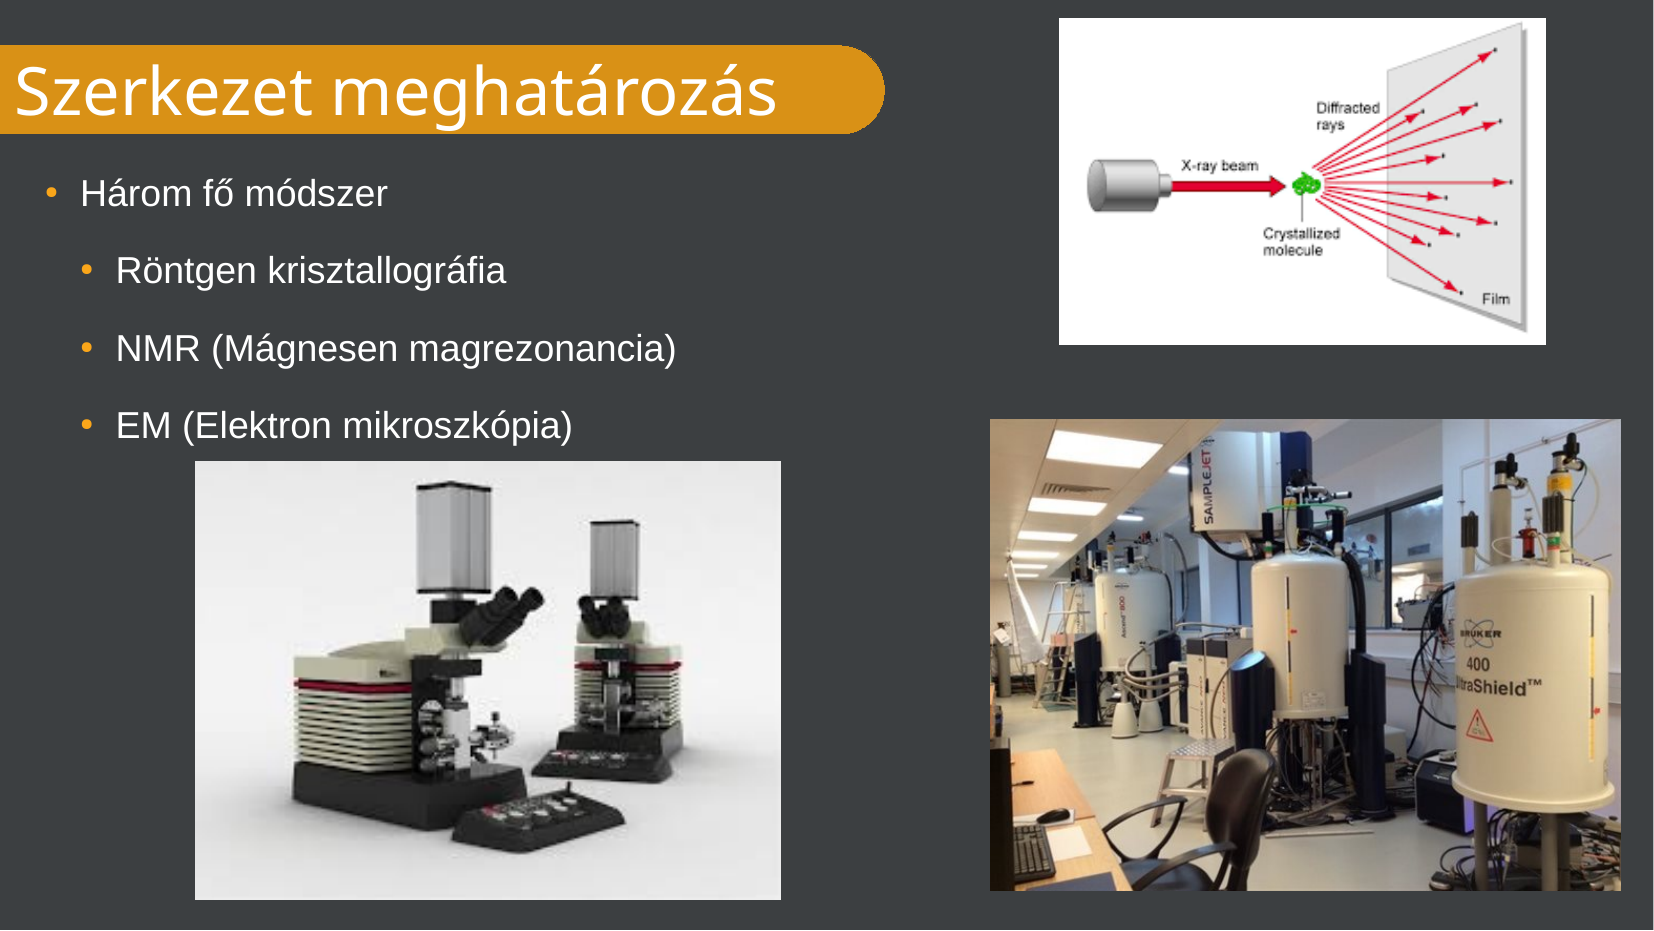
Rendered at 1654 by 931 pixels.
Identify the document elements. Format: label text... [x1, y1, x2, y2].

picture [195, 461, 781, 901]
text_box [0, 44, 886, 135]
picture [1059, 18, 1546, 346]
text_box Három fő módszer Röntgen krisztallográfia NMR (Mágnesen magrezonancia) EM (Elektron mikroszkópia) [30, 165, 886, 886]
text_box Szerkezet meghatározás [0, 45, 841, 135]
picture [990, 419, 1621, 891]
